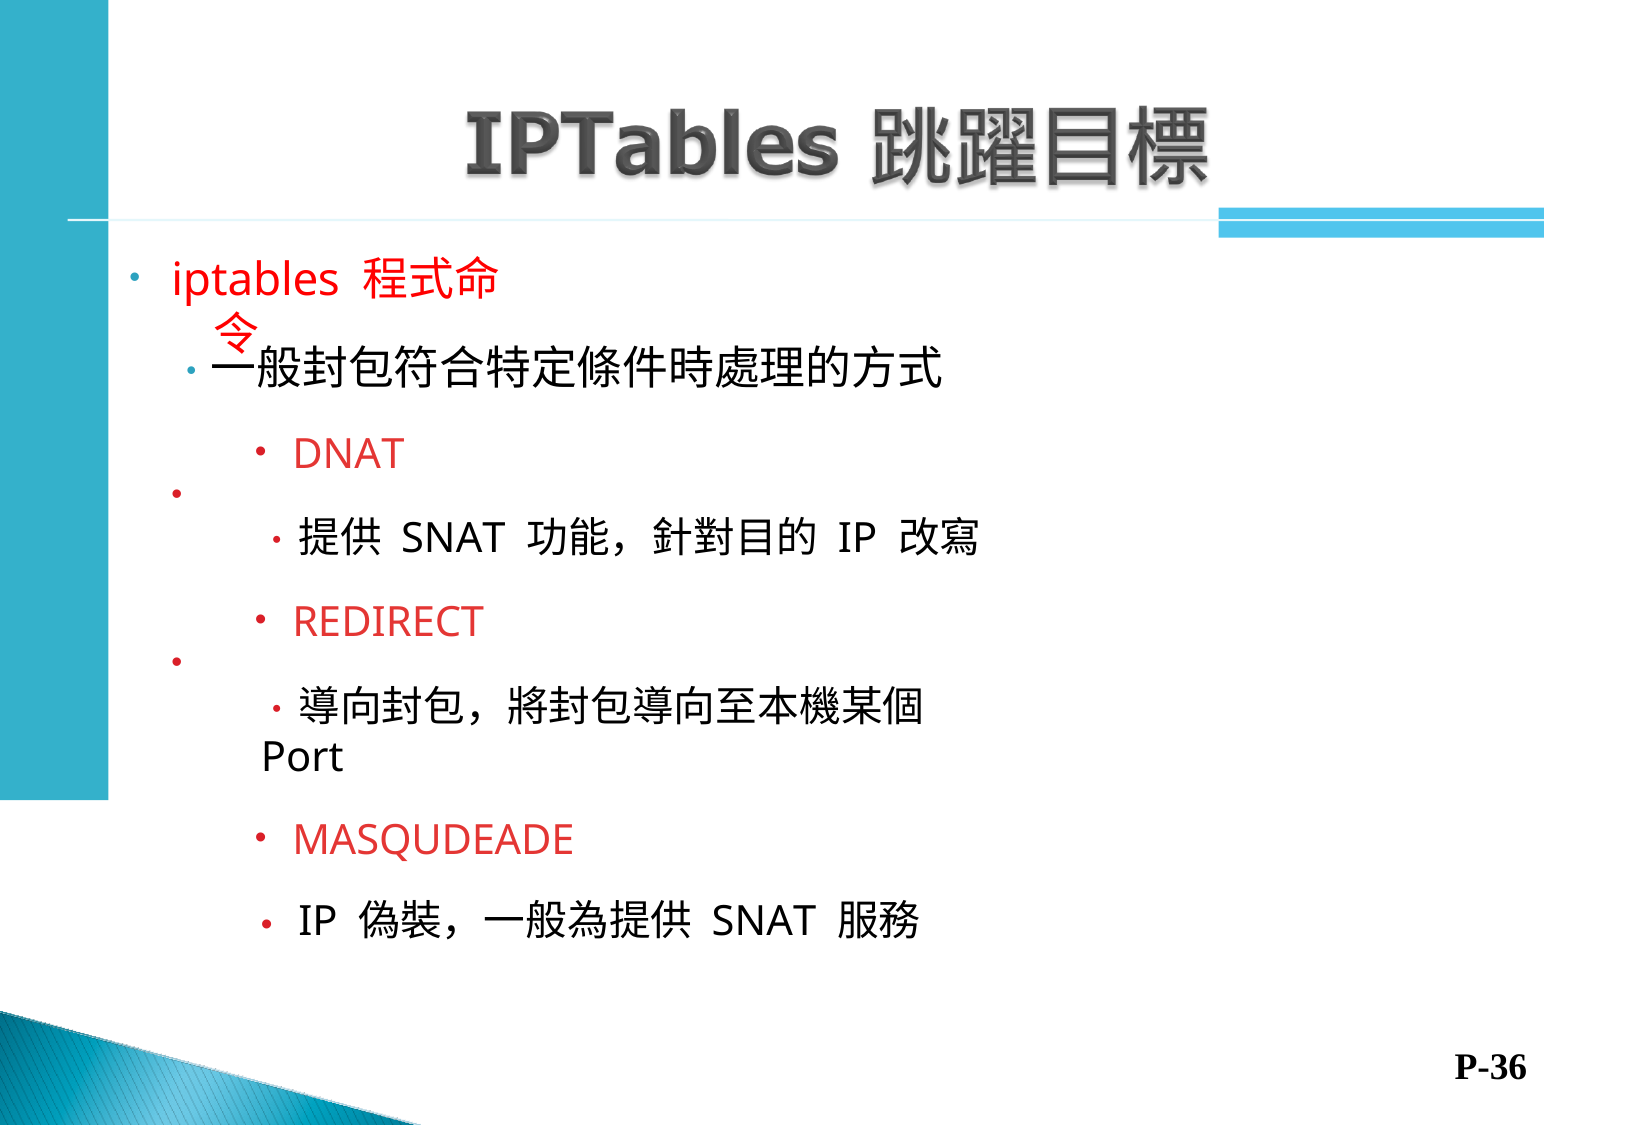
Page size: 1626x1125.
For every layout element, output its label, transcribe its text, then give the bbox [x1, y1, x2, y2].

text_box • 一般封包符合特定條件時處理的方式 DNAT • 提供 SNAT 功能，針對目的 IP 改寫 REDIRECT • 導向封包，將封包導向至本機某個 Port MASQUDEADE • IP 偽裝，一般為提供 SNAT 服務 [171, 338, 1010, 887]
text_box [453, 81, 1218, 203]
text_box iptables 程式命令 [125, 250, 523, 306]
text_box P-16 [1452, 1042, 1532, 1090]
